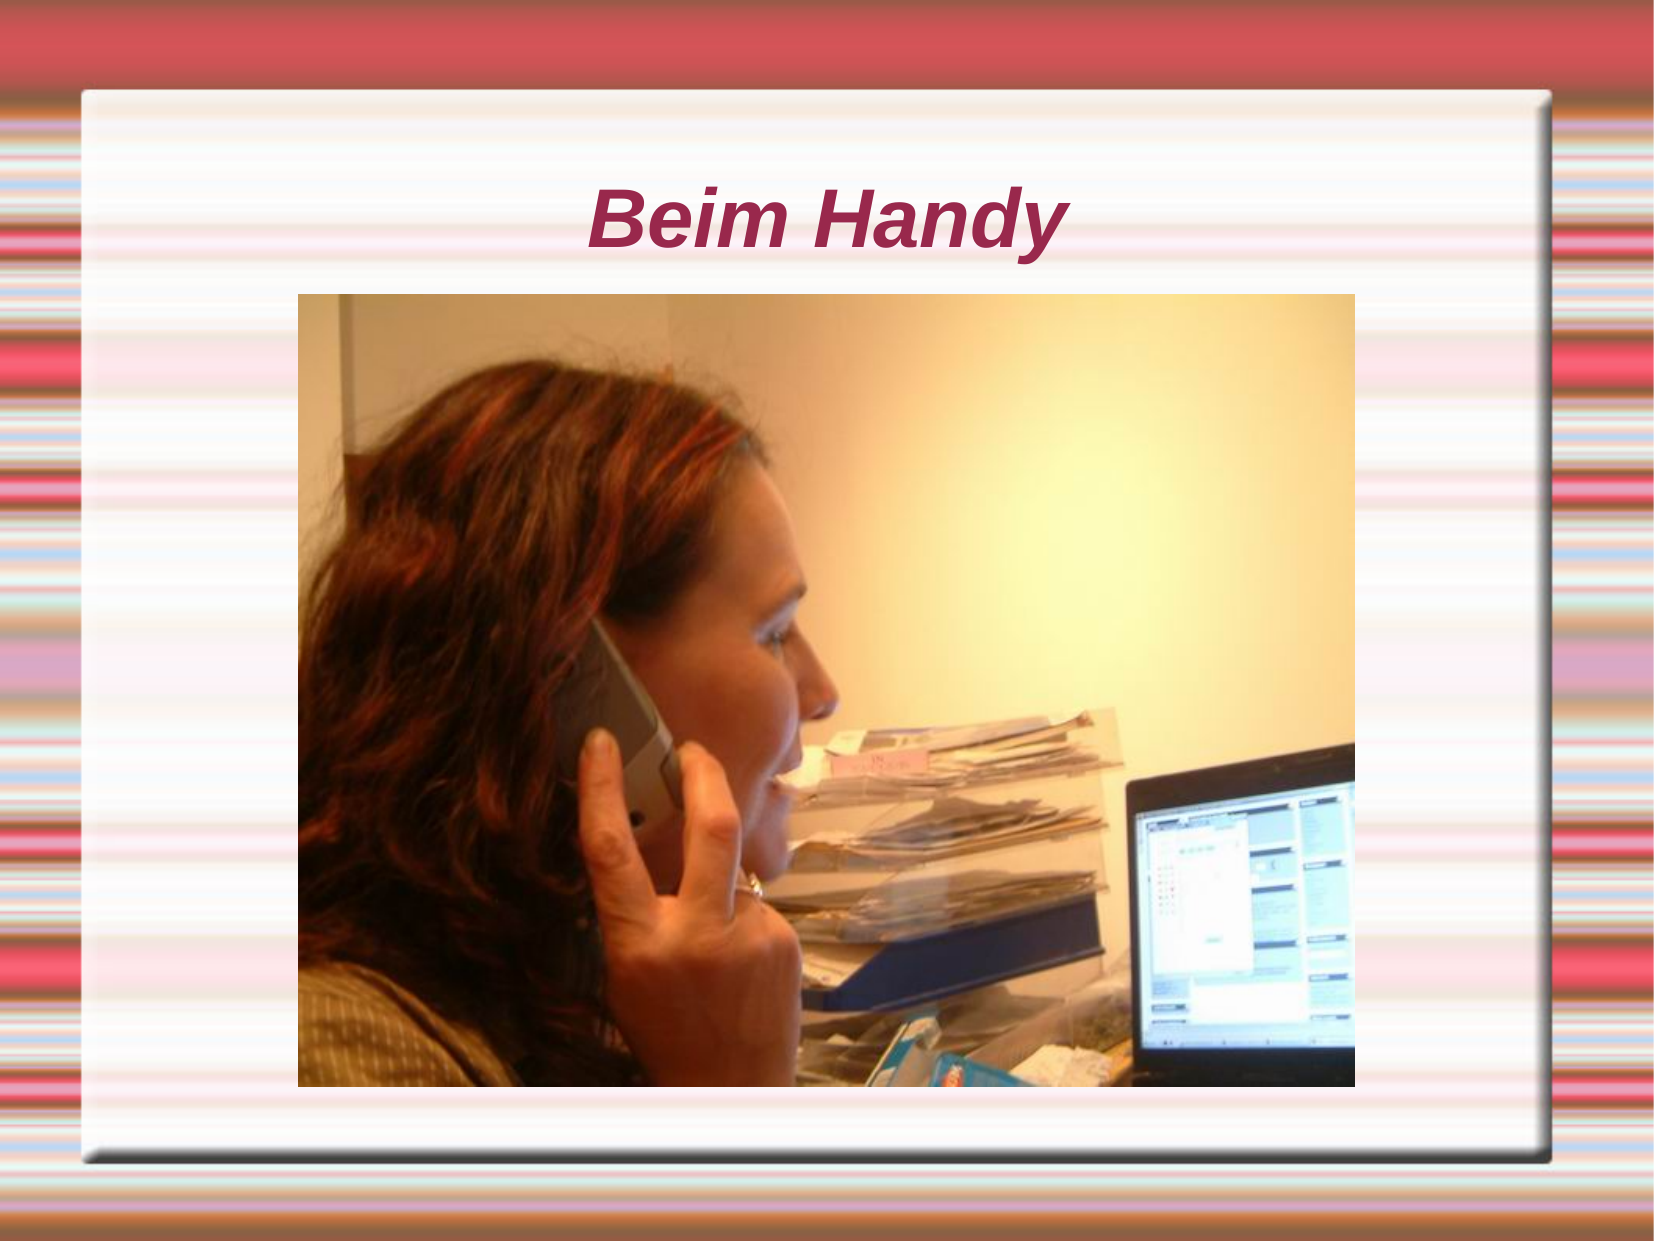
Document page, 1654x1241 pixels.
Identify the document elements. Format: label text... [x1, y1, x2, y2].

picture [0, 0, 1654, 1241]
title Beim Handy [121, 114, 1534, 322]
